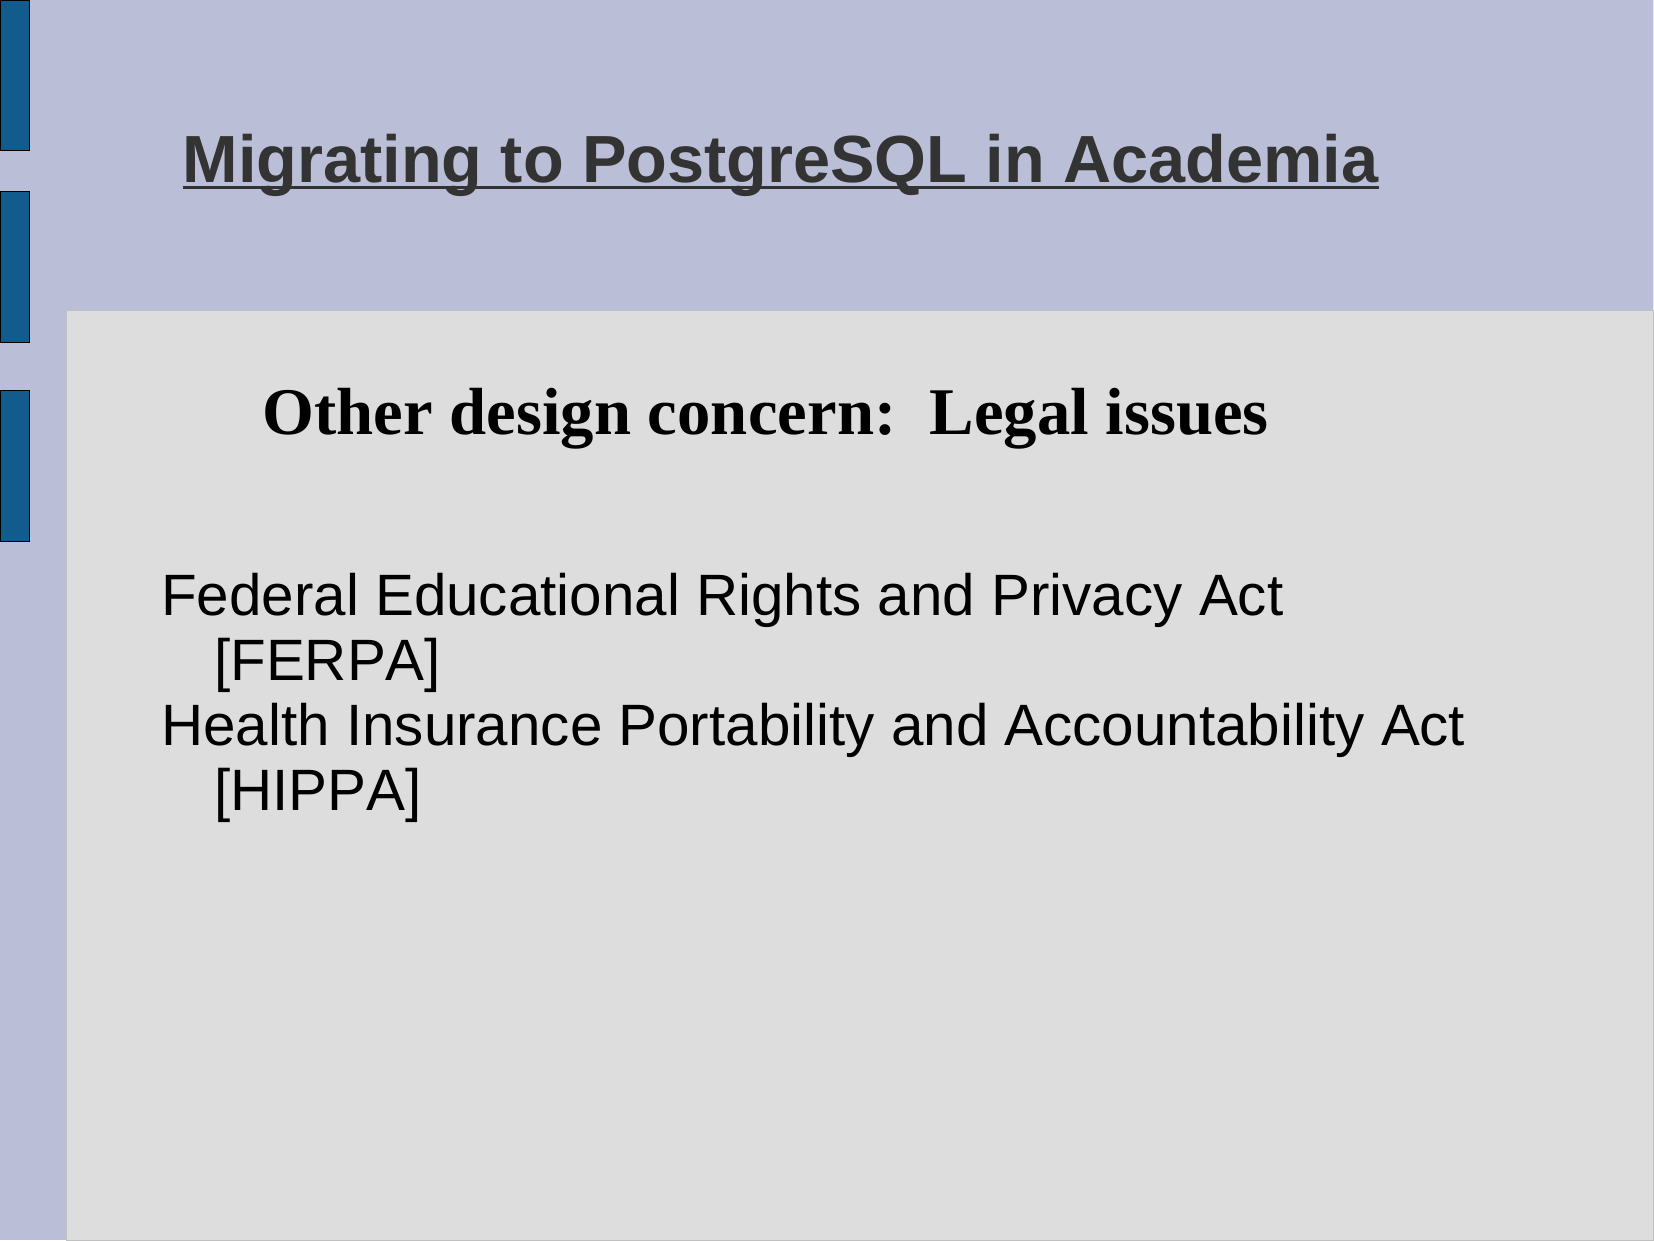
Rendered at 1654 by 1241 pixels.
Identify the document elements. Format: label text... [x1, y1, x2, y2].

title Migrating to PostgreSQL in Academia [75, 55, 1488, 263]
list Federal Educational Rights and Privacy Act [FERPA] Health Insurance Portability and Accountability Act [HIPPA] [152, 562, 1565, 822]
text_box Other design concern: Legal issues [262, 375, 1426, 450]
